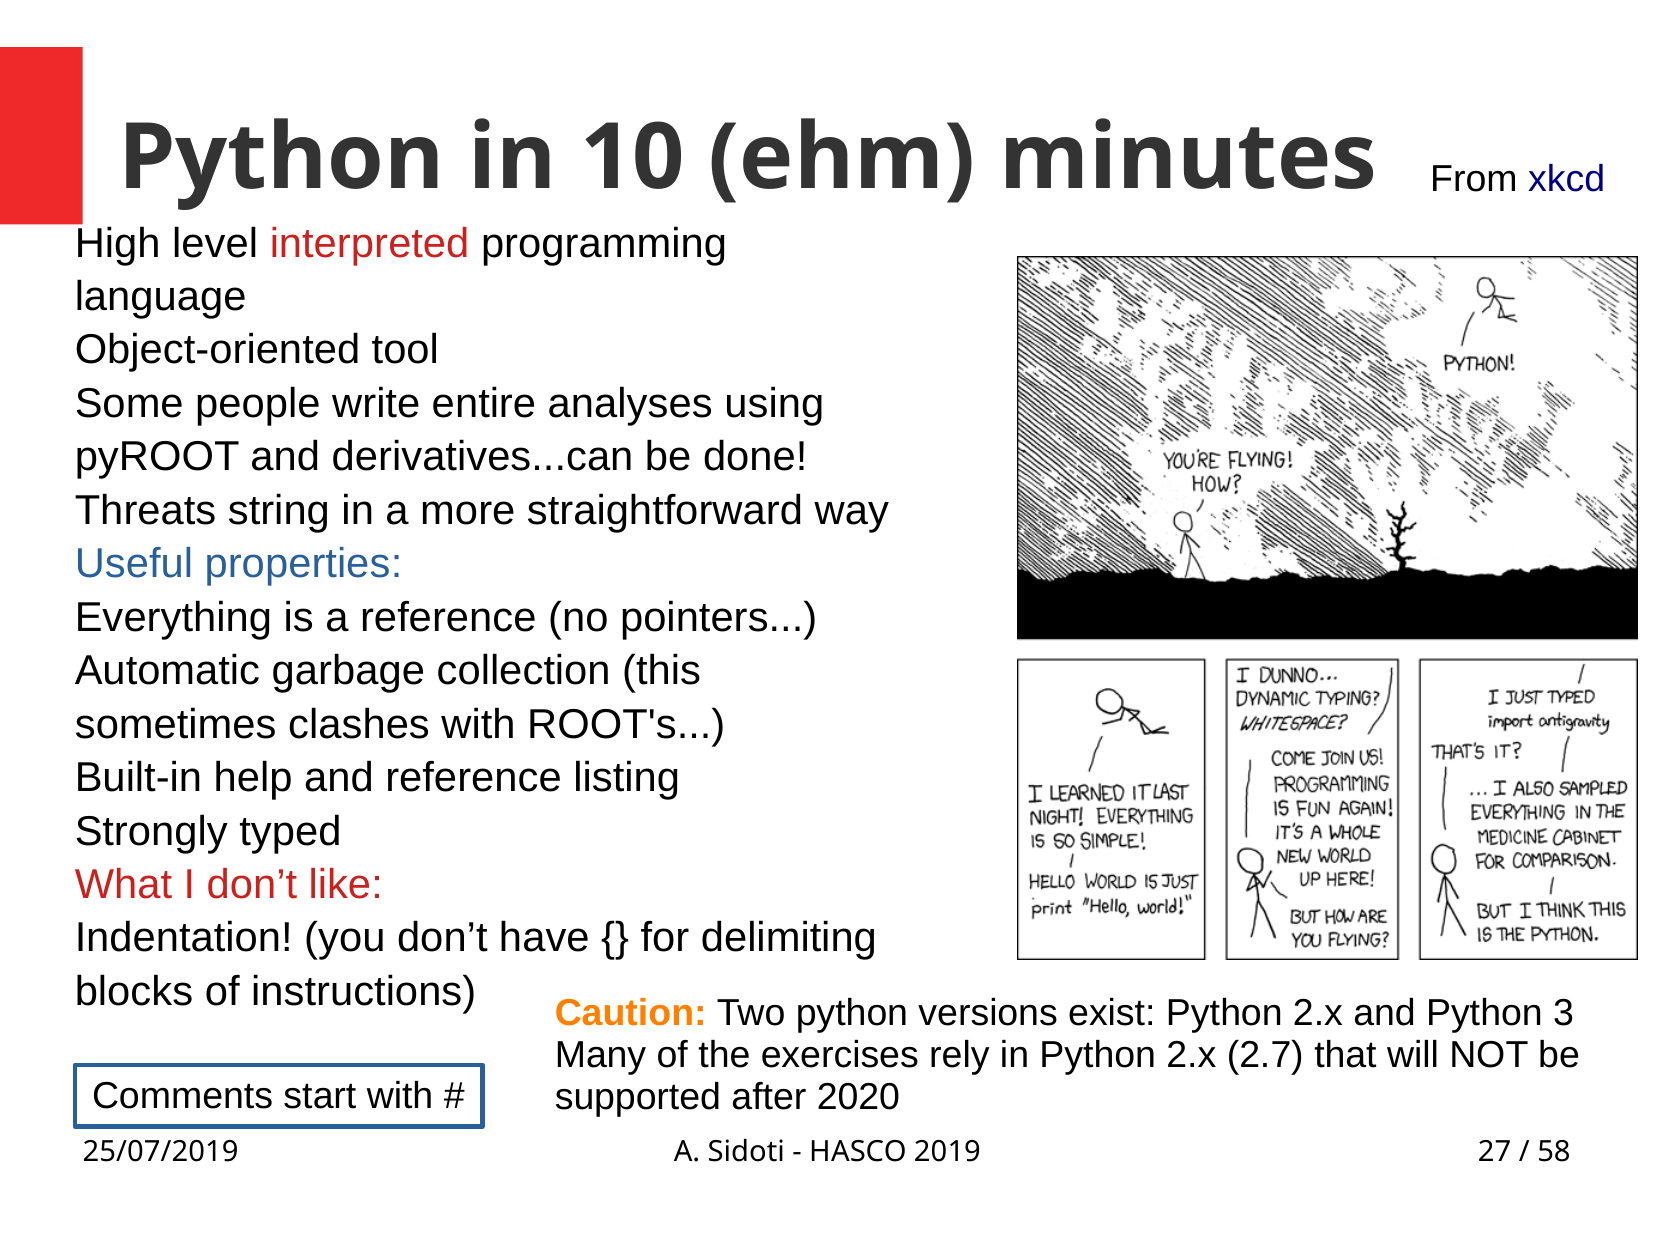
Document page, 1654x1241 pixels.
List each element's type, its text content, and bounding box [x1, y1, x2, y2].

title Python in 10 (ehm) minutes [118, 49, 1571, 257]
text_box High level interpreted programming language Object-oriented tool Some people write entire analyses using pyROOT and derivatives...can be done! Threats string in a more straightforward way Useful properties: Everything is a reference (no pointers...) Automatic garbage collection (this sometimes clashes with ROOT's...) Built-in help and reference listing Strongly typed What I don’t like: Indentation! (you don’t have {} for delimiting blocks of instructions) [60, 204, 916, 1241]
text_box Caution: Two python versions exist: Python 2.x and Python 3 Many of the exercises rely in Python 2.x (2.7) that will NOT be supported after 2020 [540, 984, 1652, 1126]
text_box From xkcd [1415, 150, 1621, 207]
picture [1017, 256, 1638, 961]
text_box Comments start with # [75, 1065, 483, 1127]
